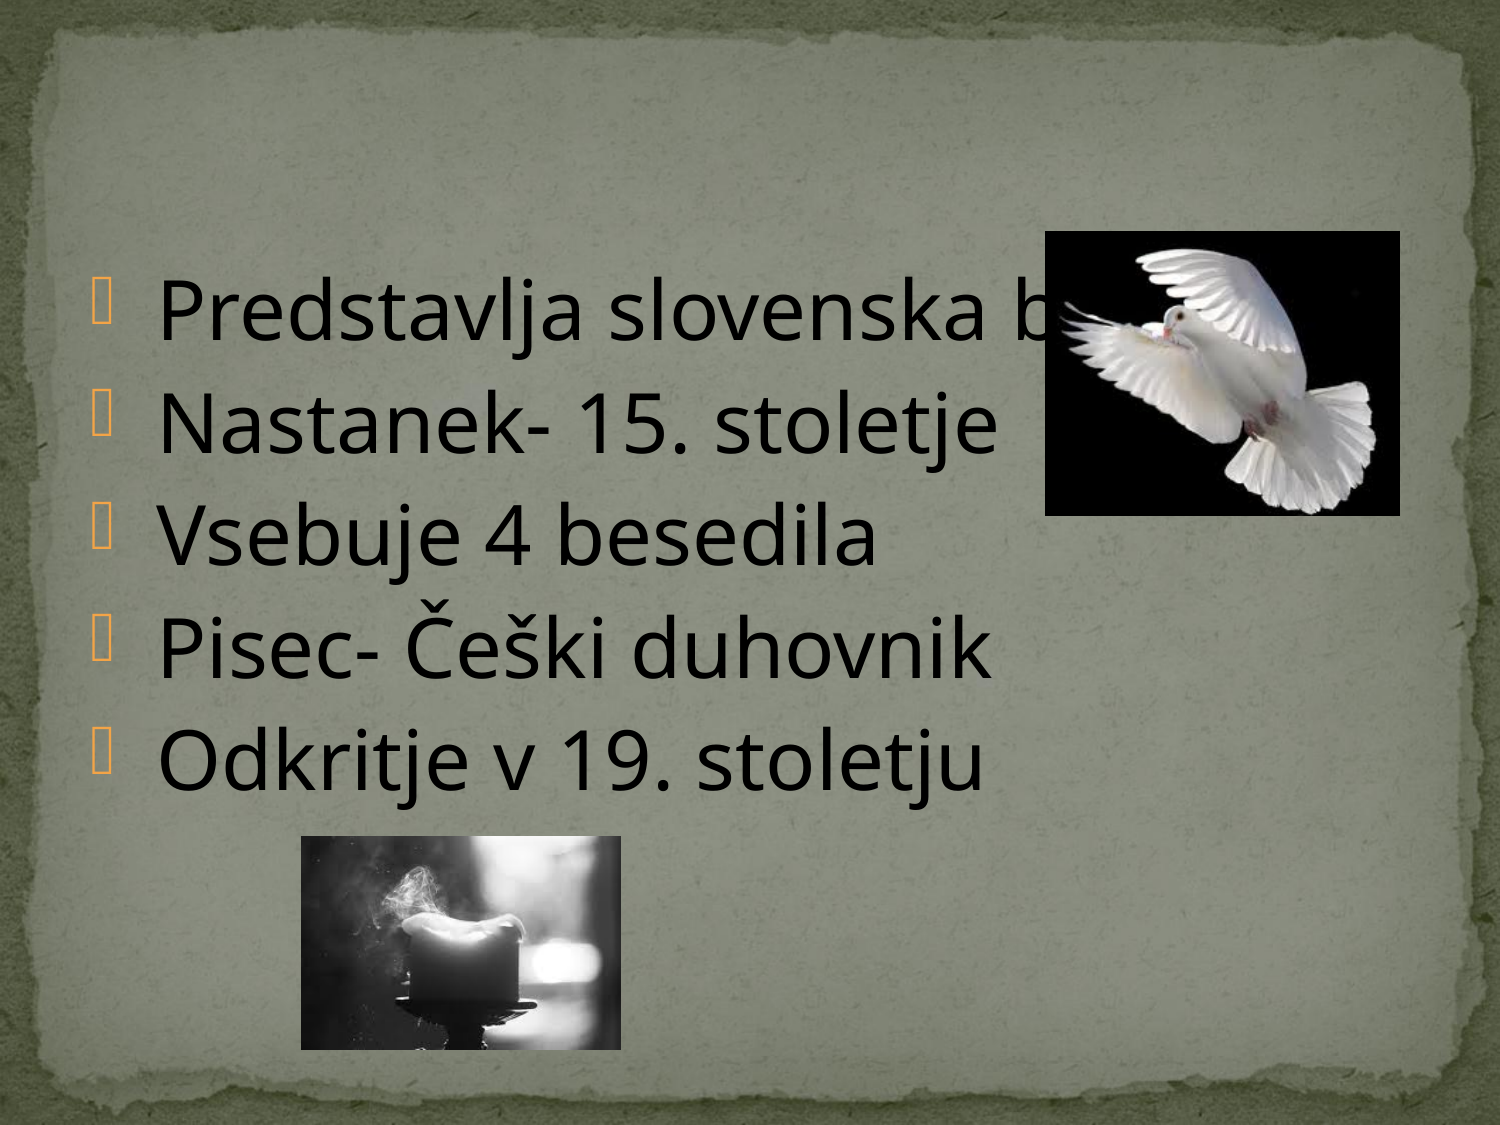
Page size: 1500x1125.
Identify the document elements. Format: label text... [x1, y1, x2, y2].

picture [0, 0, 1500, 1125]
list Predstavlja slovenska besedila Nastanek- 15. stoletje Vsebuje 4 besedila Pisec- Češki duhovnik Odkritje v 19. stoletju [75, 249, 1425, 1094]
